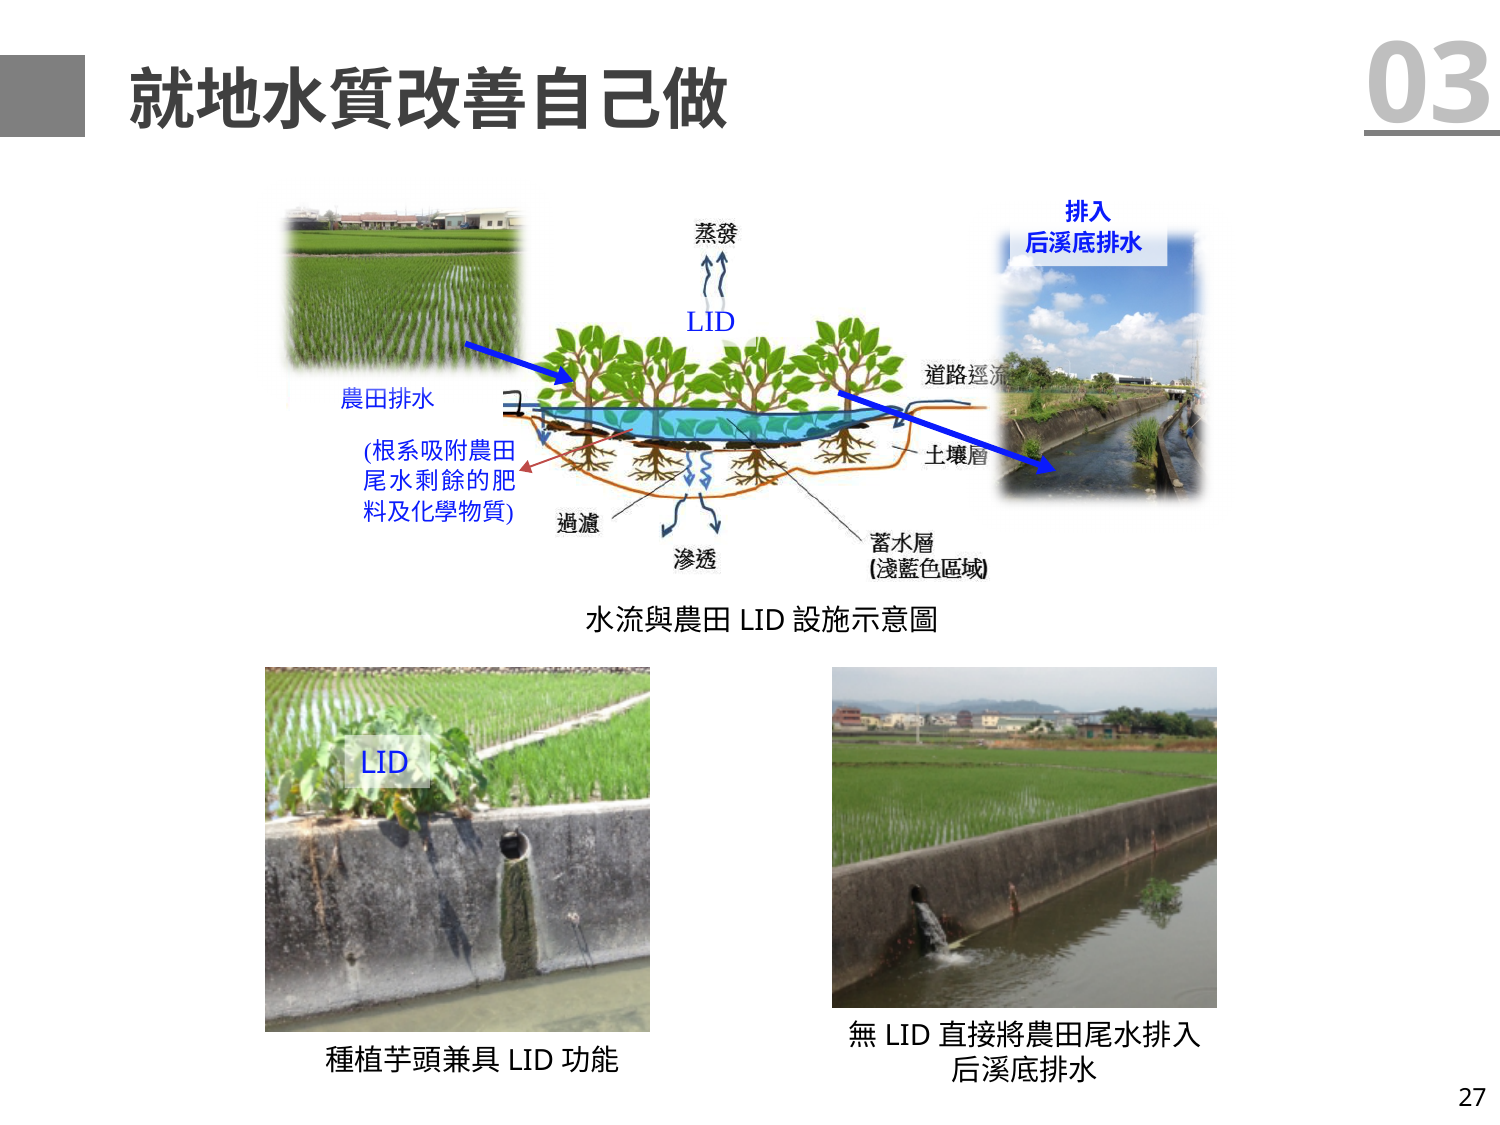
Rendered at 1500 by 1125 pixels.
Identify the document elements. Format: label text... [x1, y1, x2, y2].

text_box LID [344, 735, 430, 789]
title 就地水質改善自己做 [82, 49, 1426, 142]
picture [248, 171, 1245, 614]
text_box 無LID直接將農田尾水排入后溪底排水 [833, 1009, 1217, 1094]
picture [832, 667, 1217, 1008]
text_box 27 [1443, 1074, 1500, 1125]
text_box 水流與農田LID設施示意圖 [571, 594, 954, 644]
text_box 種植芋頭兼具LID功能 [310, 1033, 635, 1084]
picture [265, 667, 650, 1033]
